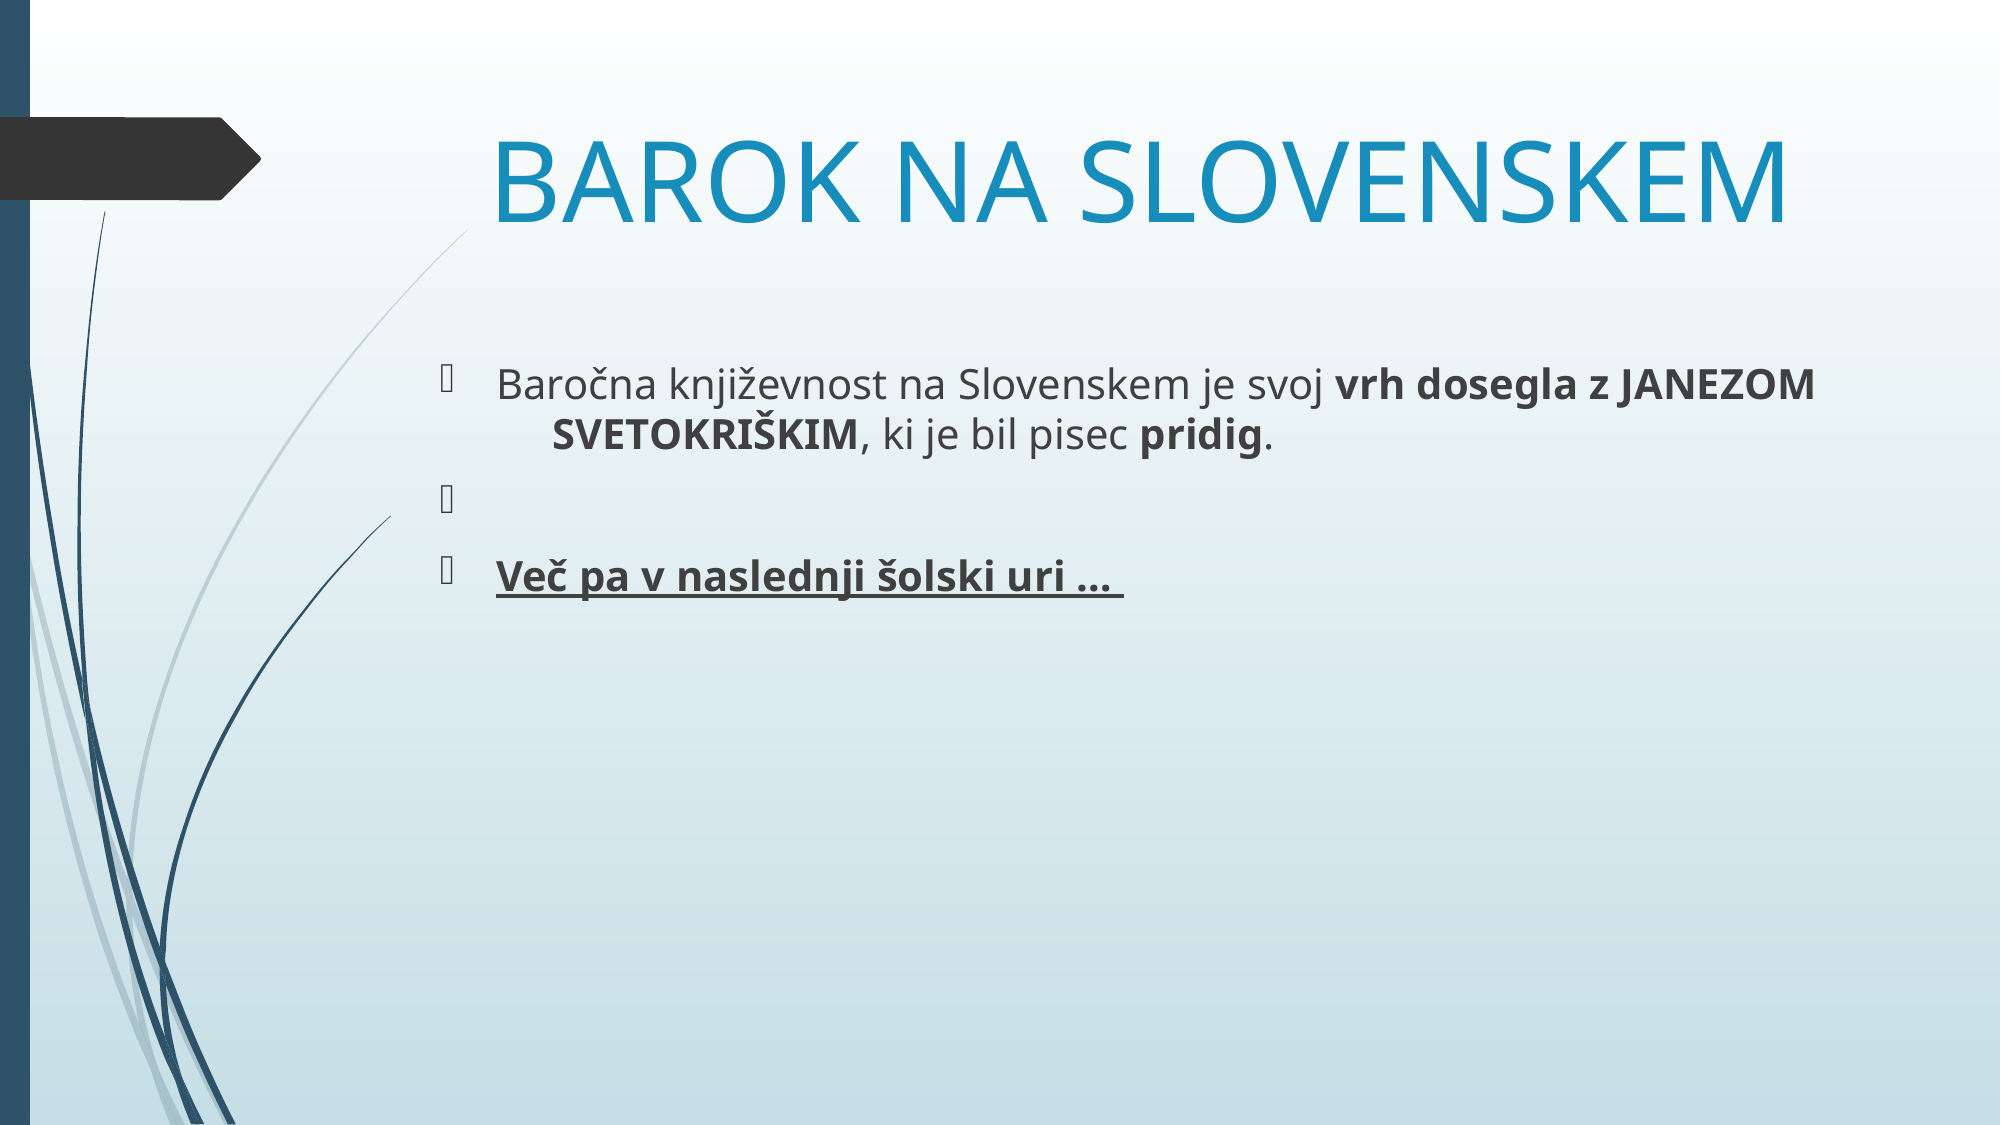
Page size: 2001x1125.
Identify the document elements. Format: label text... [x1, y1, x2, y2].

list Baročna književnost na Slovenskem je svoj vrh dosegla z JANEZOM SVETOKRIŠKIM, ki je bil pisec pridig. Več pa v naslednji šolski uri … [424, 350, 1888, 970]
title BAROK NA SLOVENSKEM [425, 102, 1888, 313]
